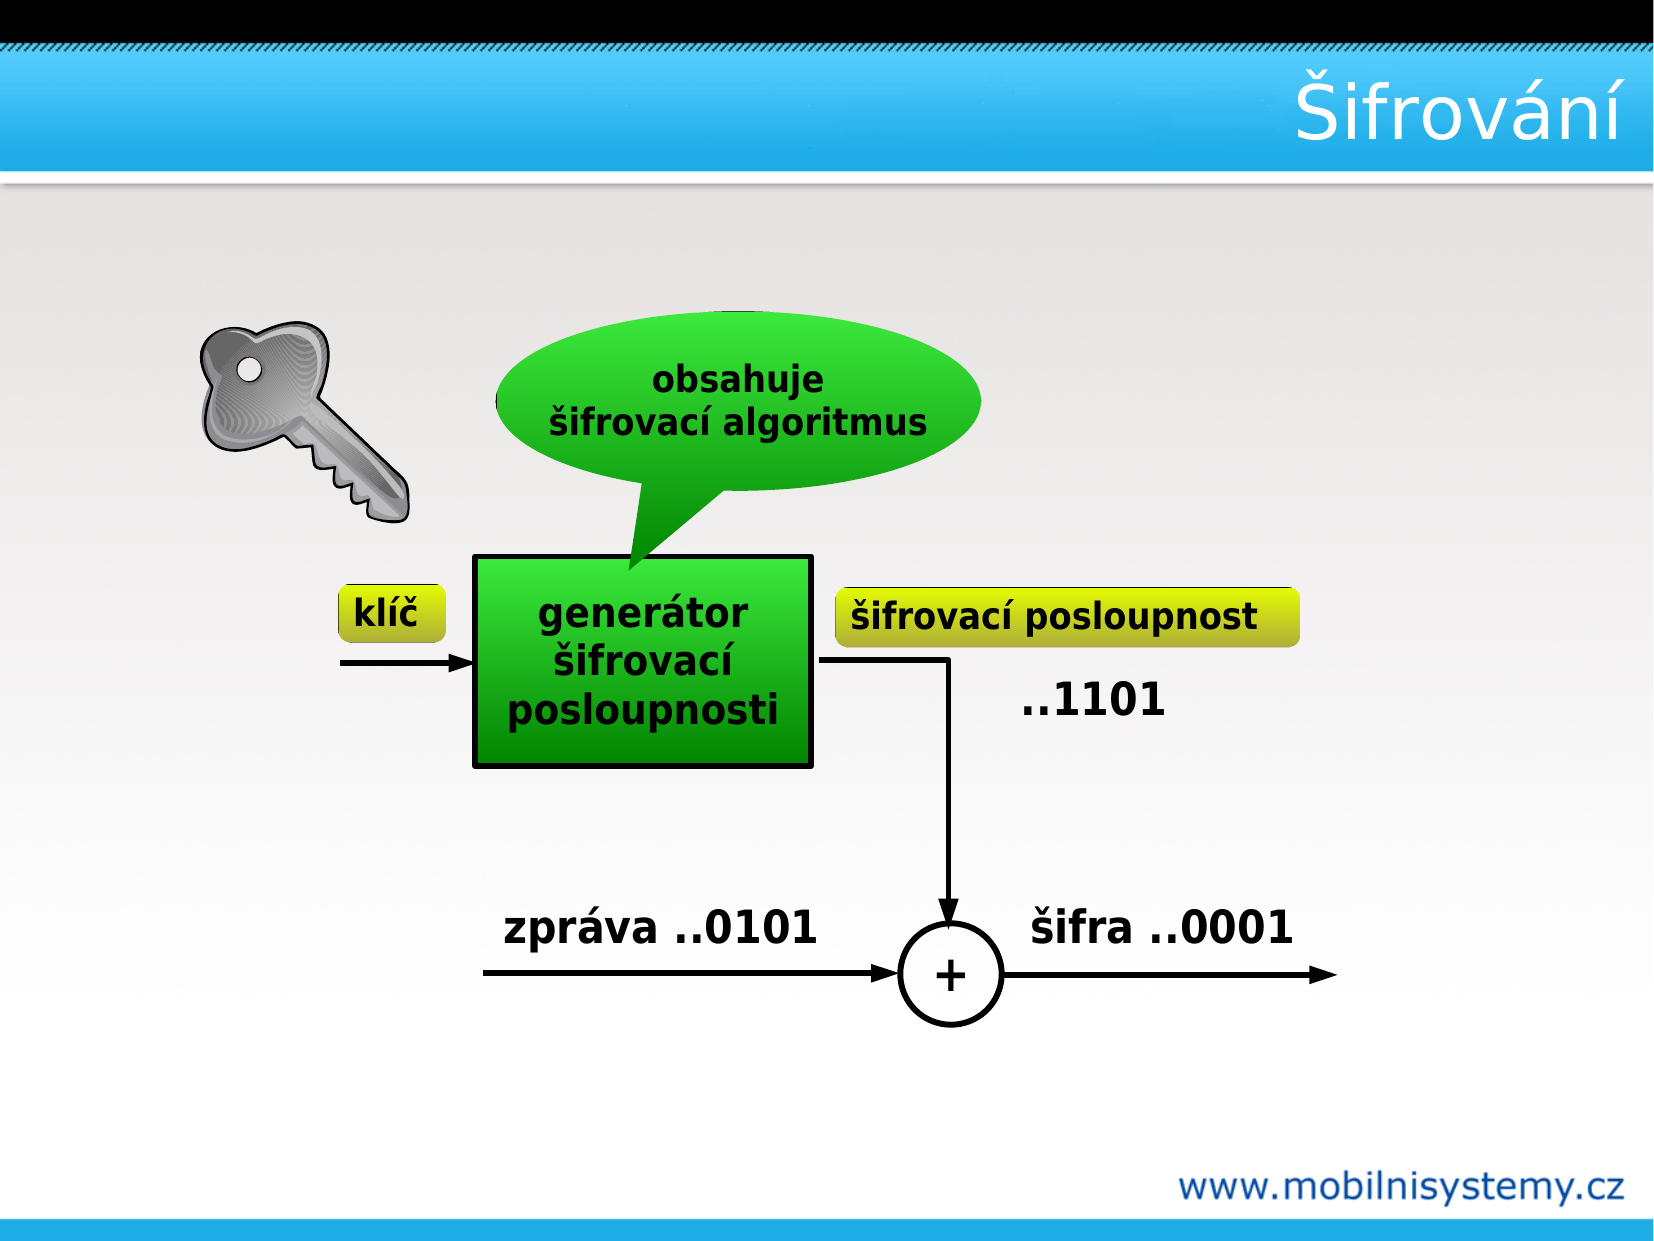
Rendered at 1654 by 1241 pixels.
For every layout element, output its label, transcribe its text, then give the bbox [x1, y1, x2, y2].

title Šifrování [29, 49, 1625, 178]
text_box generátor šifrovací posloupnosti [475, 556, 811, 766]
text_box klíč [338, 583, 446, 643]
text_box zpráva ..0101 [488, 893, 848, 969]
text_box šifra ..0001 [1015, 893, 1314, 969]
text_box [199, 321, 410, 524]
text_box šifrovací posloupnost [835, 587, 1301, 648]
text_box ..1101 [1005, 665, 1187, 742]
text_box obsahuje šifrovací algoritmus [495, 311, 982, 571]
picture [0, 0, 1654, 1241]
text_box + [900, 923, 1002, 1025]
